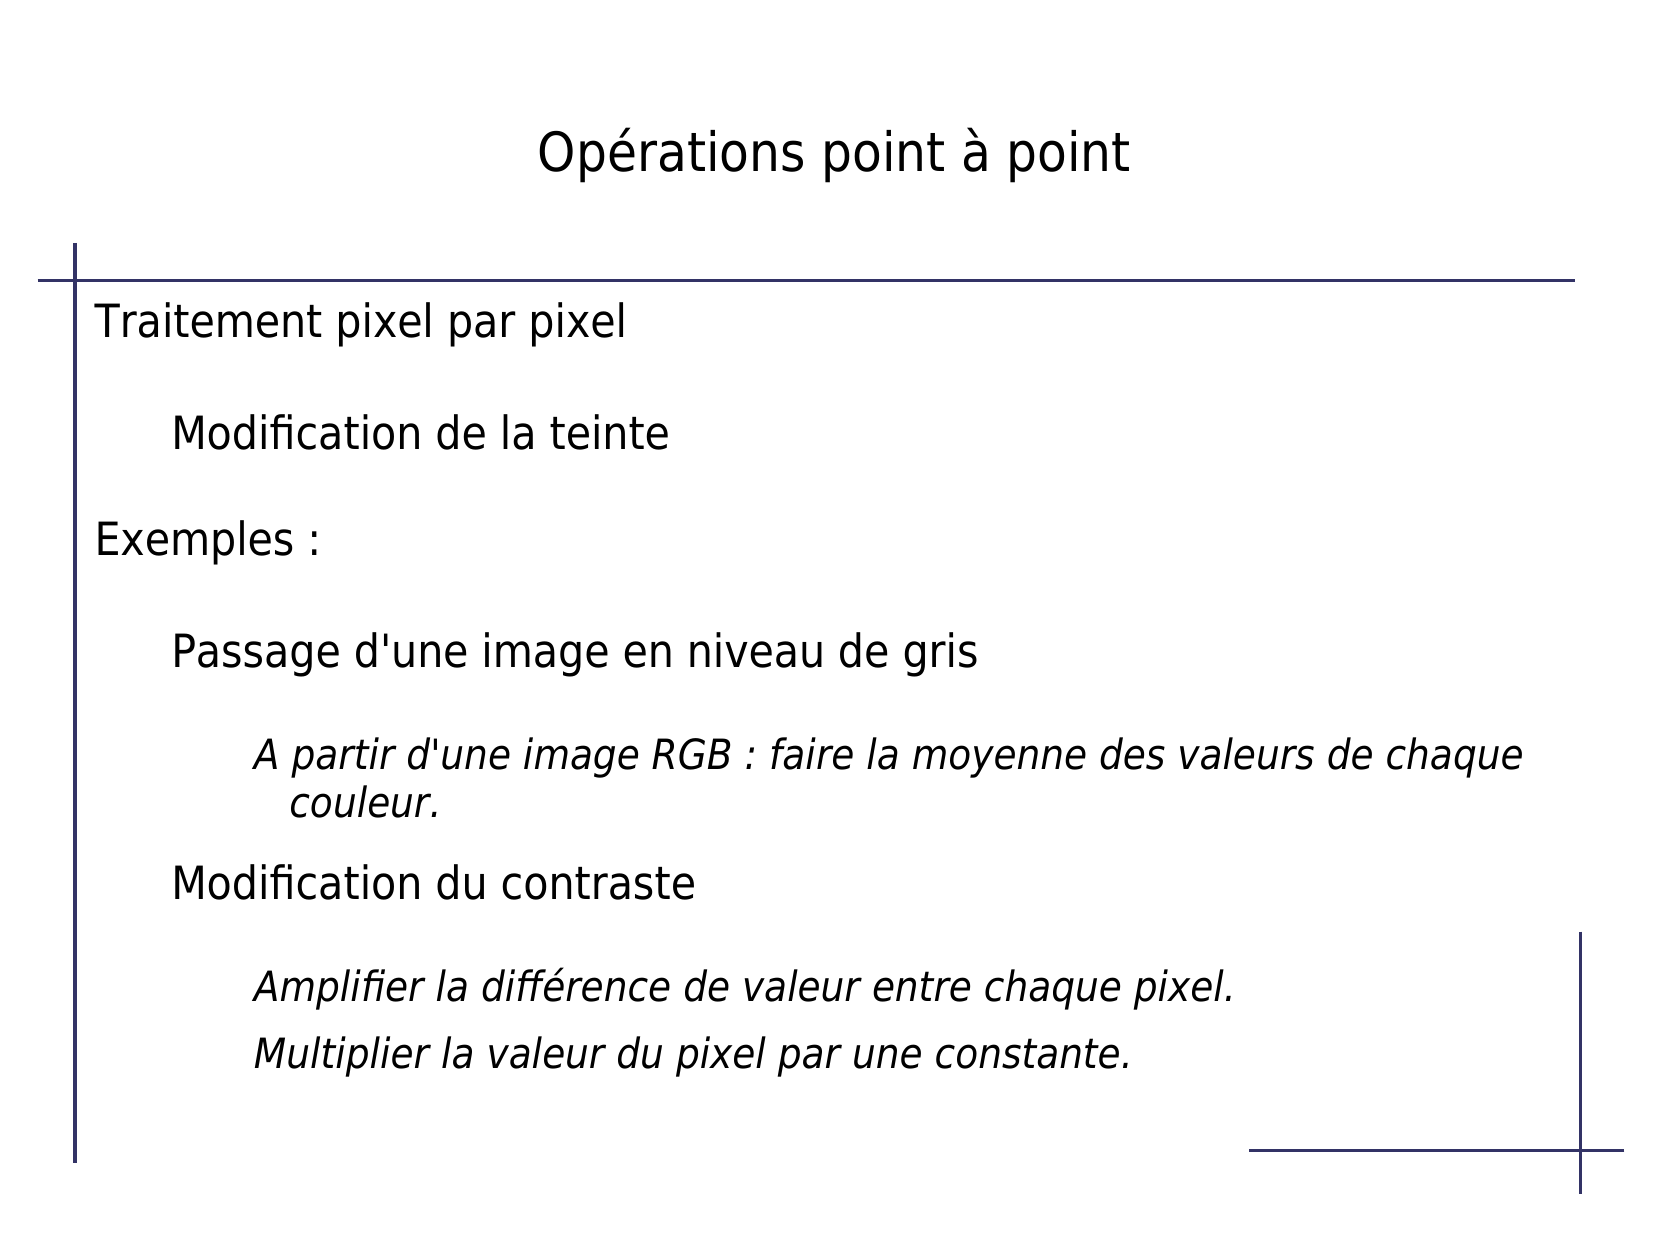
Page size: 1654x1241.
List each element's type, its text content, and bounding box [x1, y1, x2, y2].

title Opérations point à point [112, 49, 1558, 257]
list Traitement pixel par pixel Modification de la teinte Exemples : Passage d'une image en niveau de gris A partir d'une image RGB : faire la moyenne des valeurs de chaque couleur. Modification du contraste Amplifier la différence de valeur entre chaque pixel. Multiplier la valeur du pixel par une constante. [76, 295, 1565, 1241]
